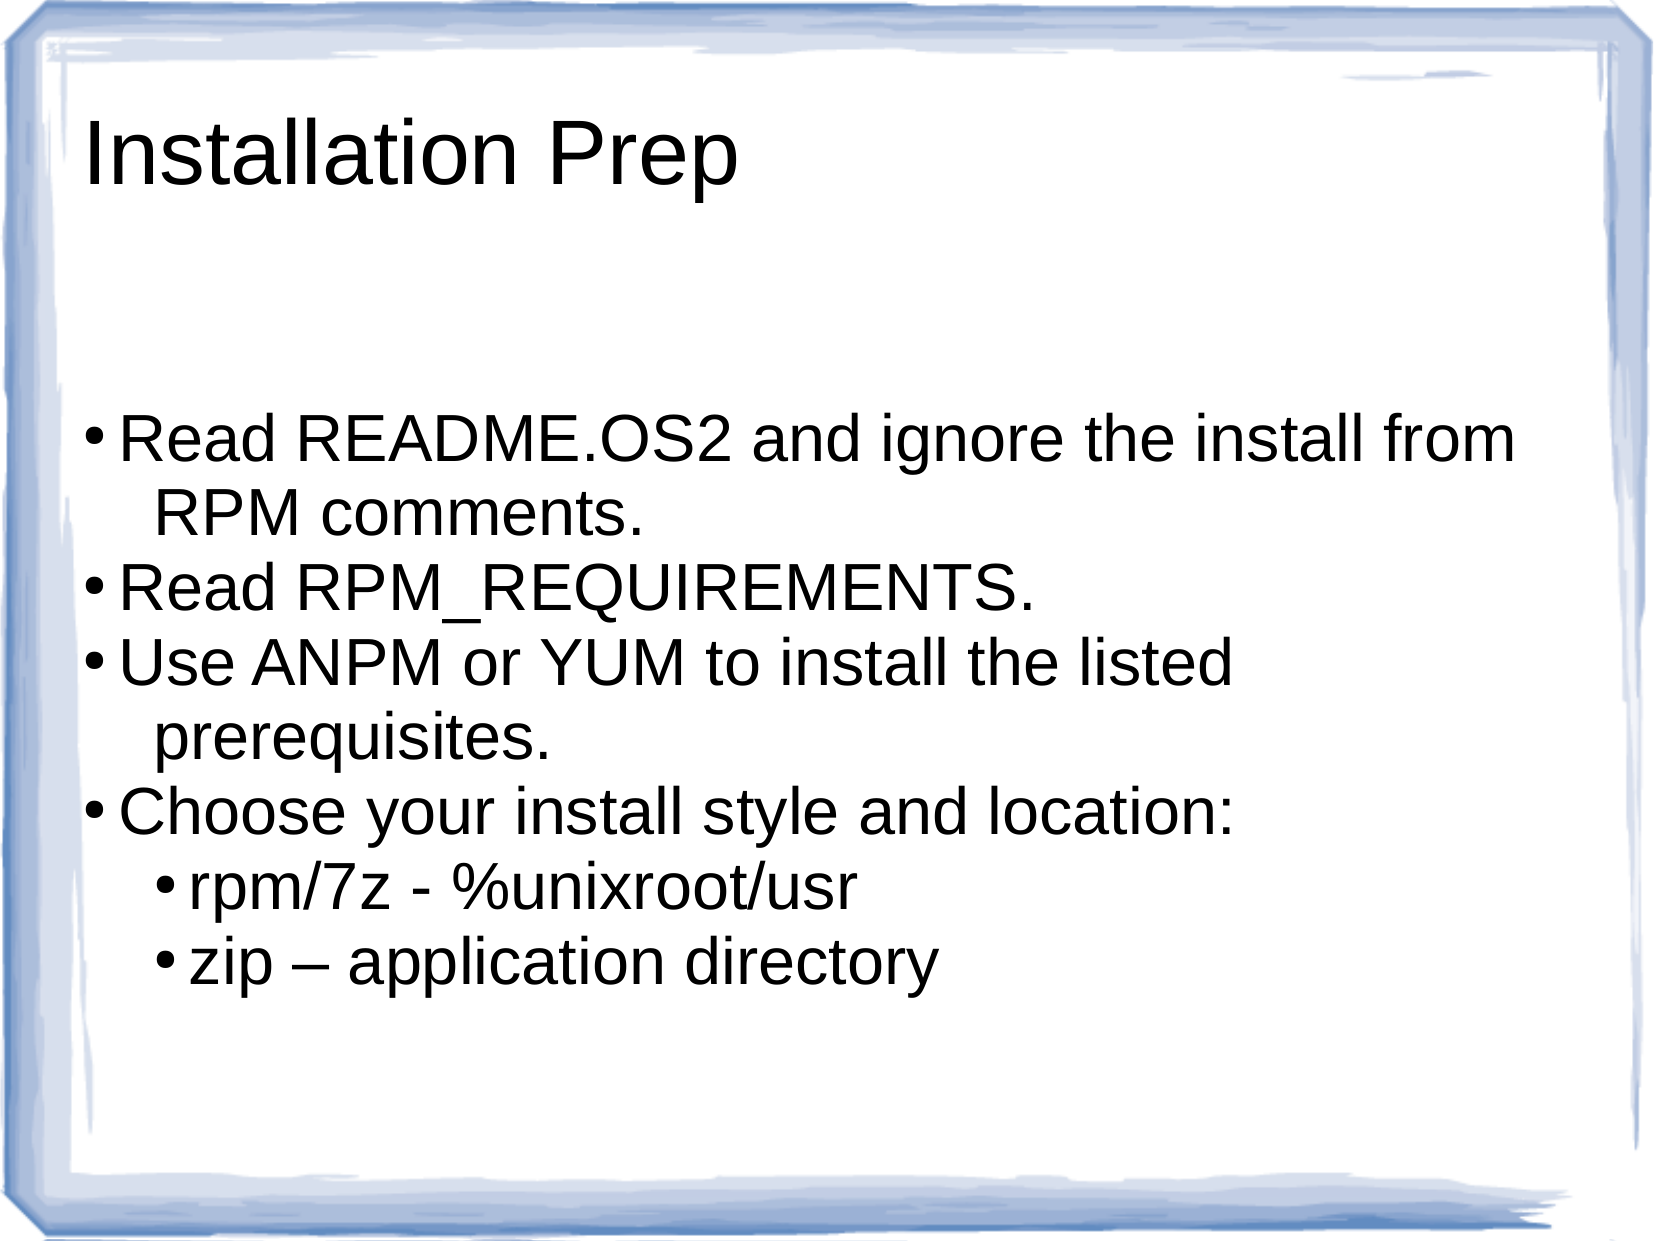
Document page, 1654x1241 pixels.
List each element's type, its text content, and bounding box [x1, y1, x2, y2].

title Installation Prep [82, 101, 1571, 205]
subtitle Read README.OS2 and ignore the install from RPM comments. Read RPM_REQUIREMENTS. Use ANPM or YUM to install the listed prerequisites. Choose your install style and location: rpm/7z - %unixroot/usr zip – application directory [82, 290, 1571, 1109]
picture [0, 0, 1654, 1241]
